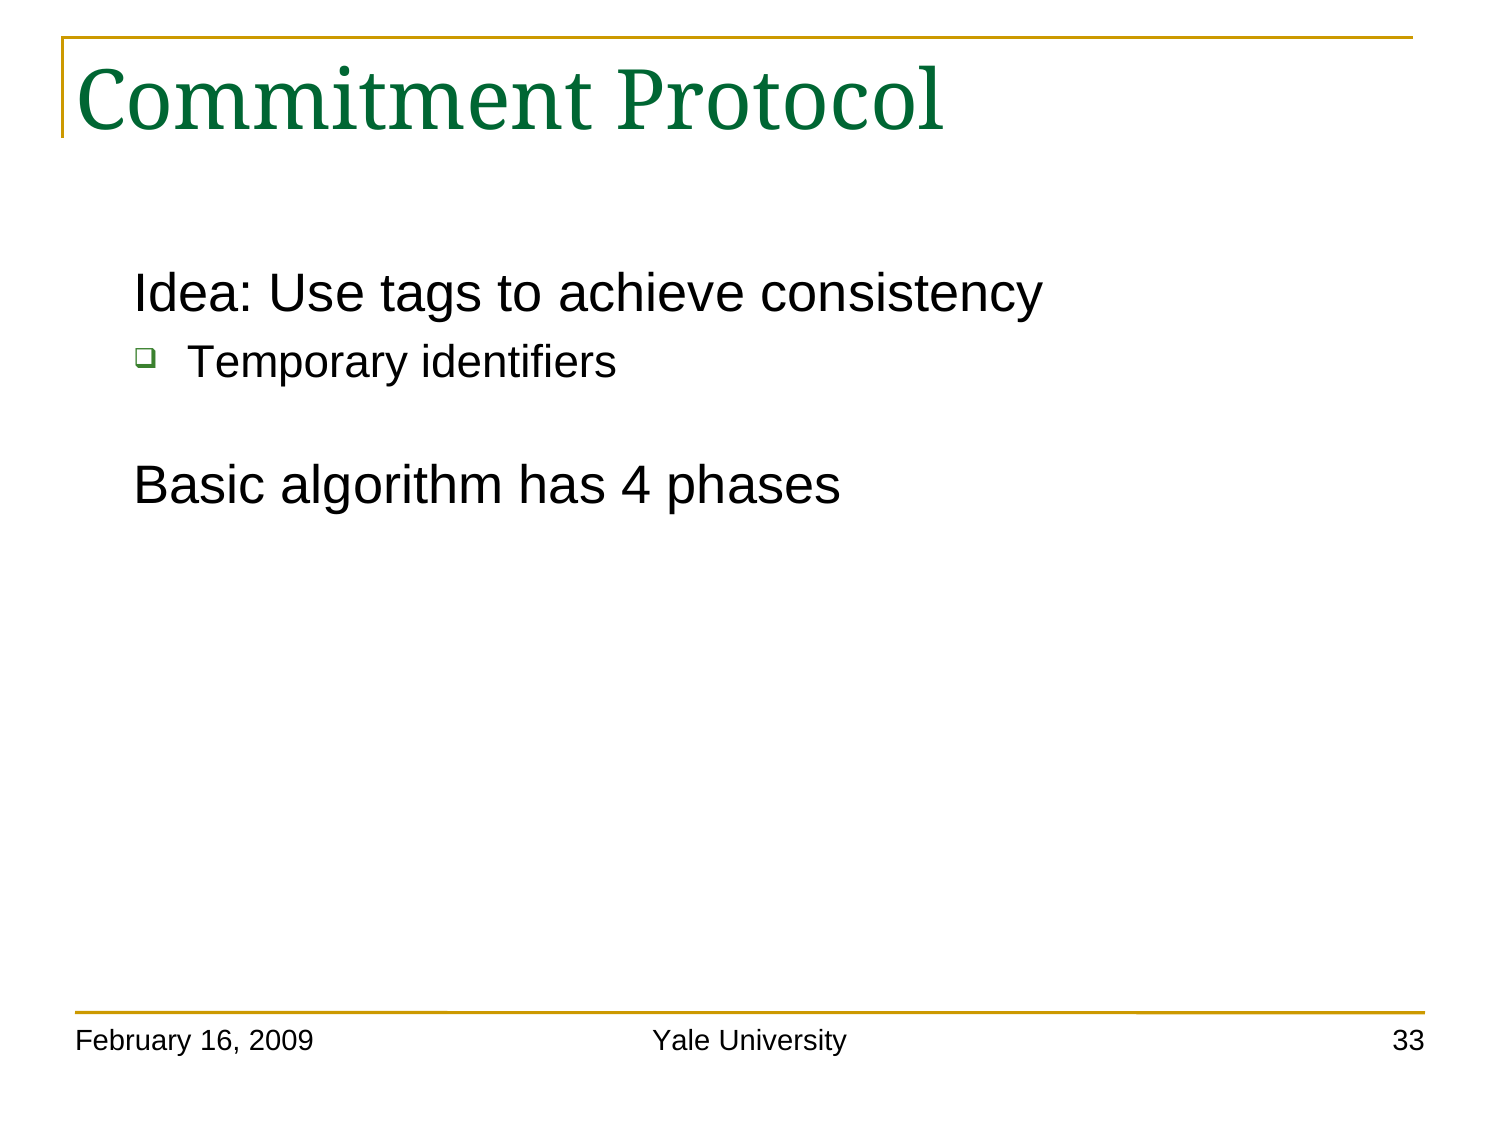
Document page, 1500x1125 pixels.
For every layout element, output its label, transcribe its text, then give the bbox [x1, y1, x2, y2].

list Idea: Use tags to achieve consistency Temporary identifiers Basic algorithm has 4 phases [77, 262, 1425, 1006]
title Commitment Protocol [75, 45, 1425, 151]
